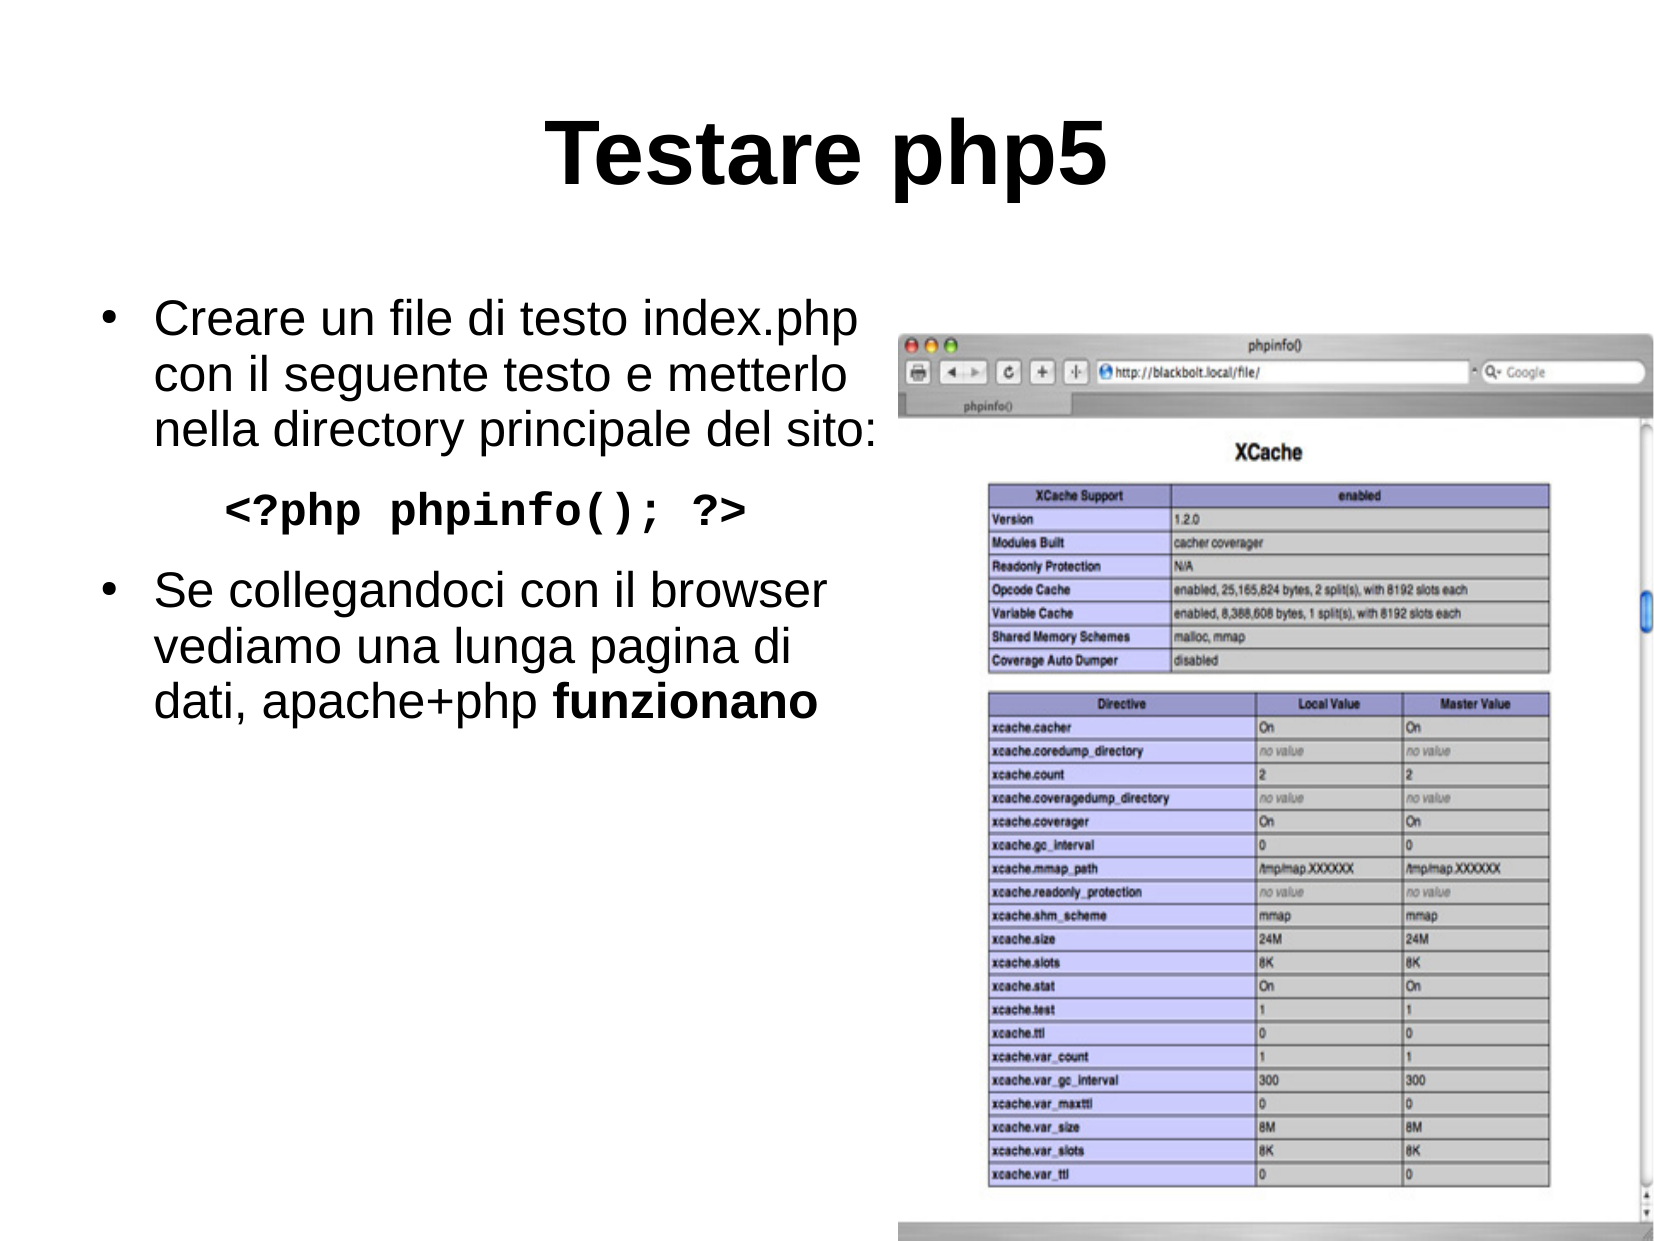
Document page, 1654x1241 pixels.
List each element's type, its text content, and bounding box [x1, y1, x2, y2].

picture [898, 333, 1654, 1241]
title Testare php5 [82, 49, 1571, 257]
list Creare un file di testo index.php con il seguente testo e metterlo nella directory principale del sito: <?php phpinfo(); ?> Se collegandoci con il browser vediamo una lunga pagina di dati, apache+php funzionano [82, 290, 879, 1010]
